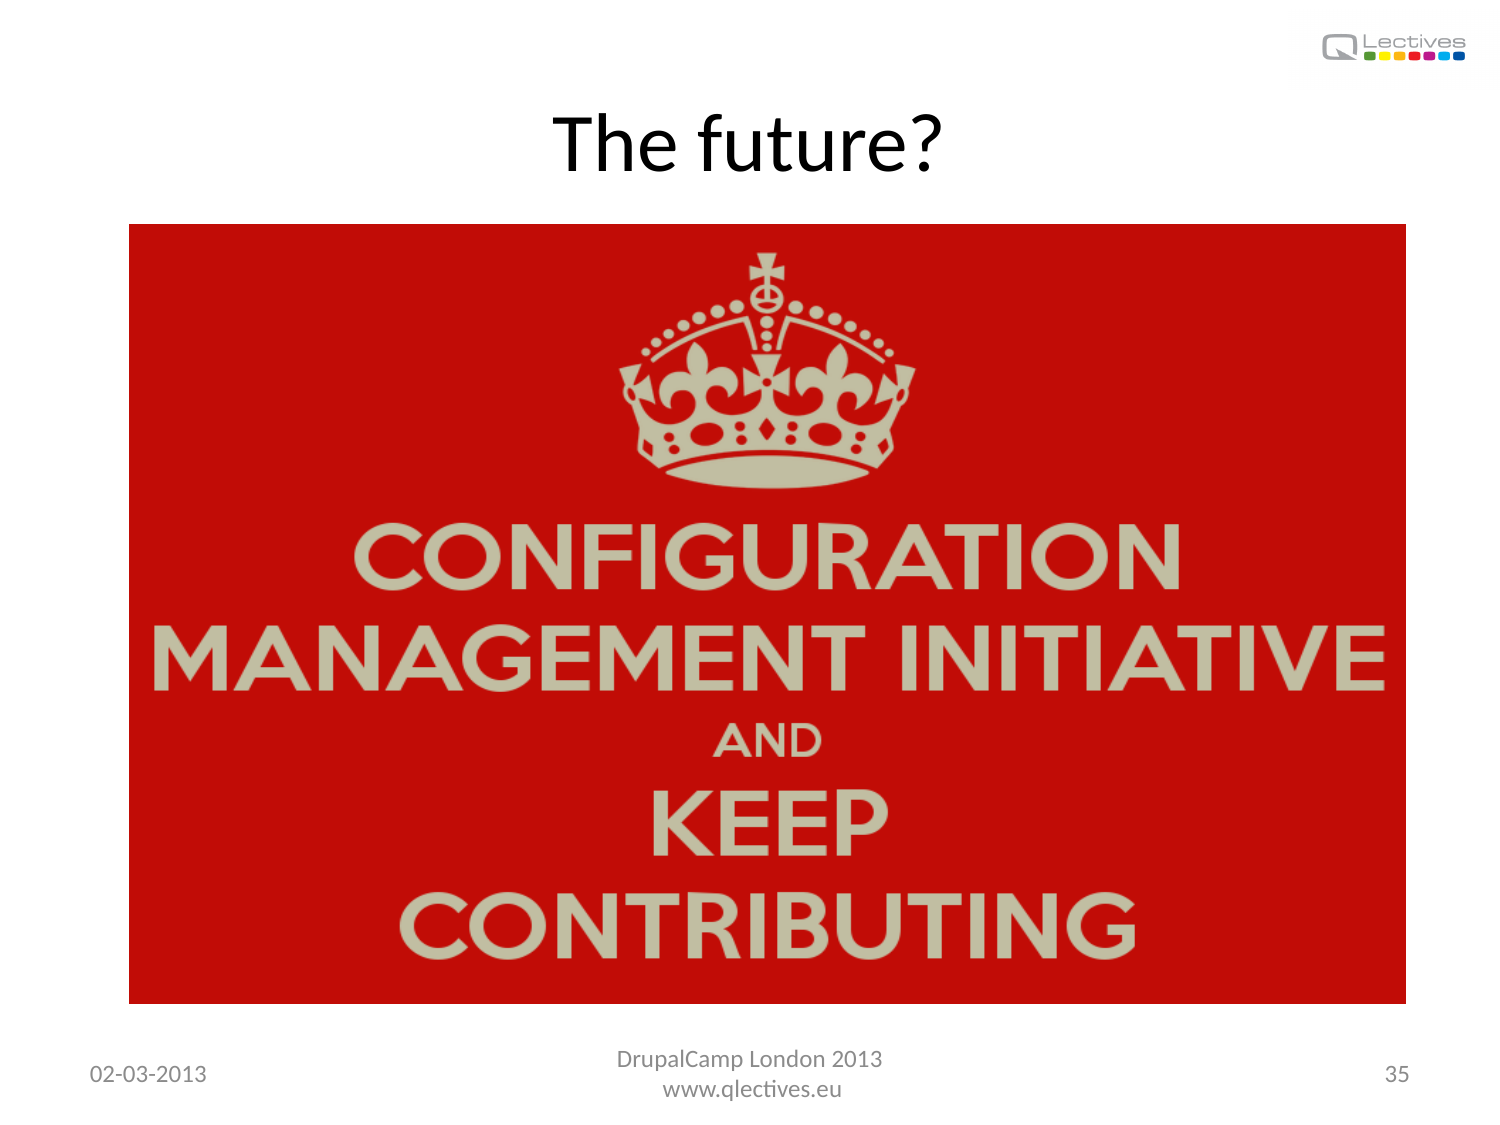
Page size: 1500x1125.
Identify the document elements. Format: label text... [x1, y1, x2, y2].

picture [1288, 9, 1500, 90]
text_box <number> [1074, 1042, 1425, 1103]
text_box DrupalCamp London 2013 www.qlectives.eu [512, 1042, 988, 1103]
text_box The future? [74, 44, 1425, 233]
text_box 02-03-2013 [74, 1042, 425, 1103]
picture [129, 224, 1406, 1004]
